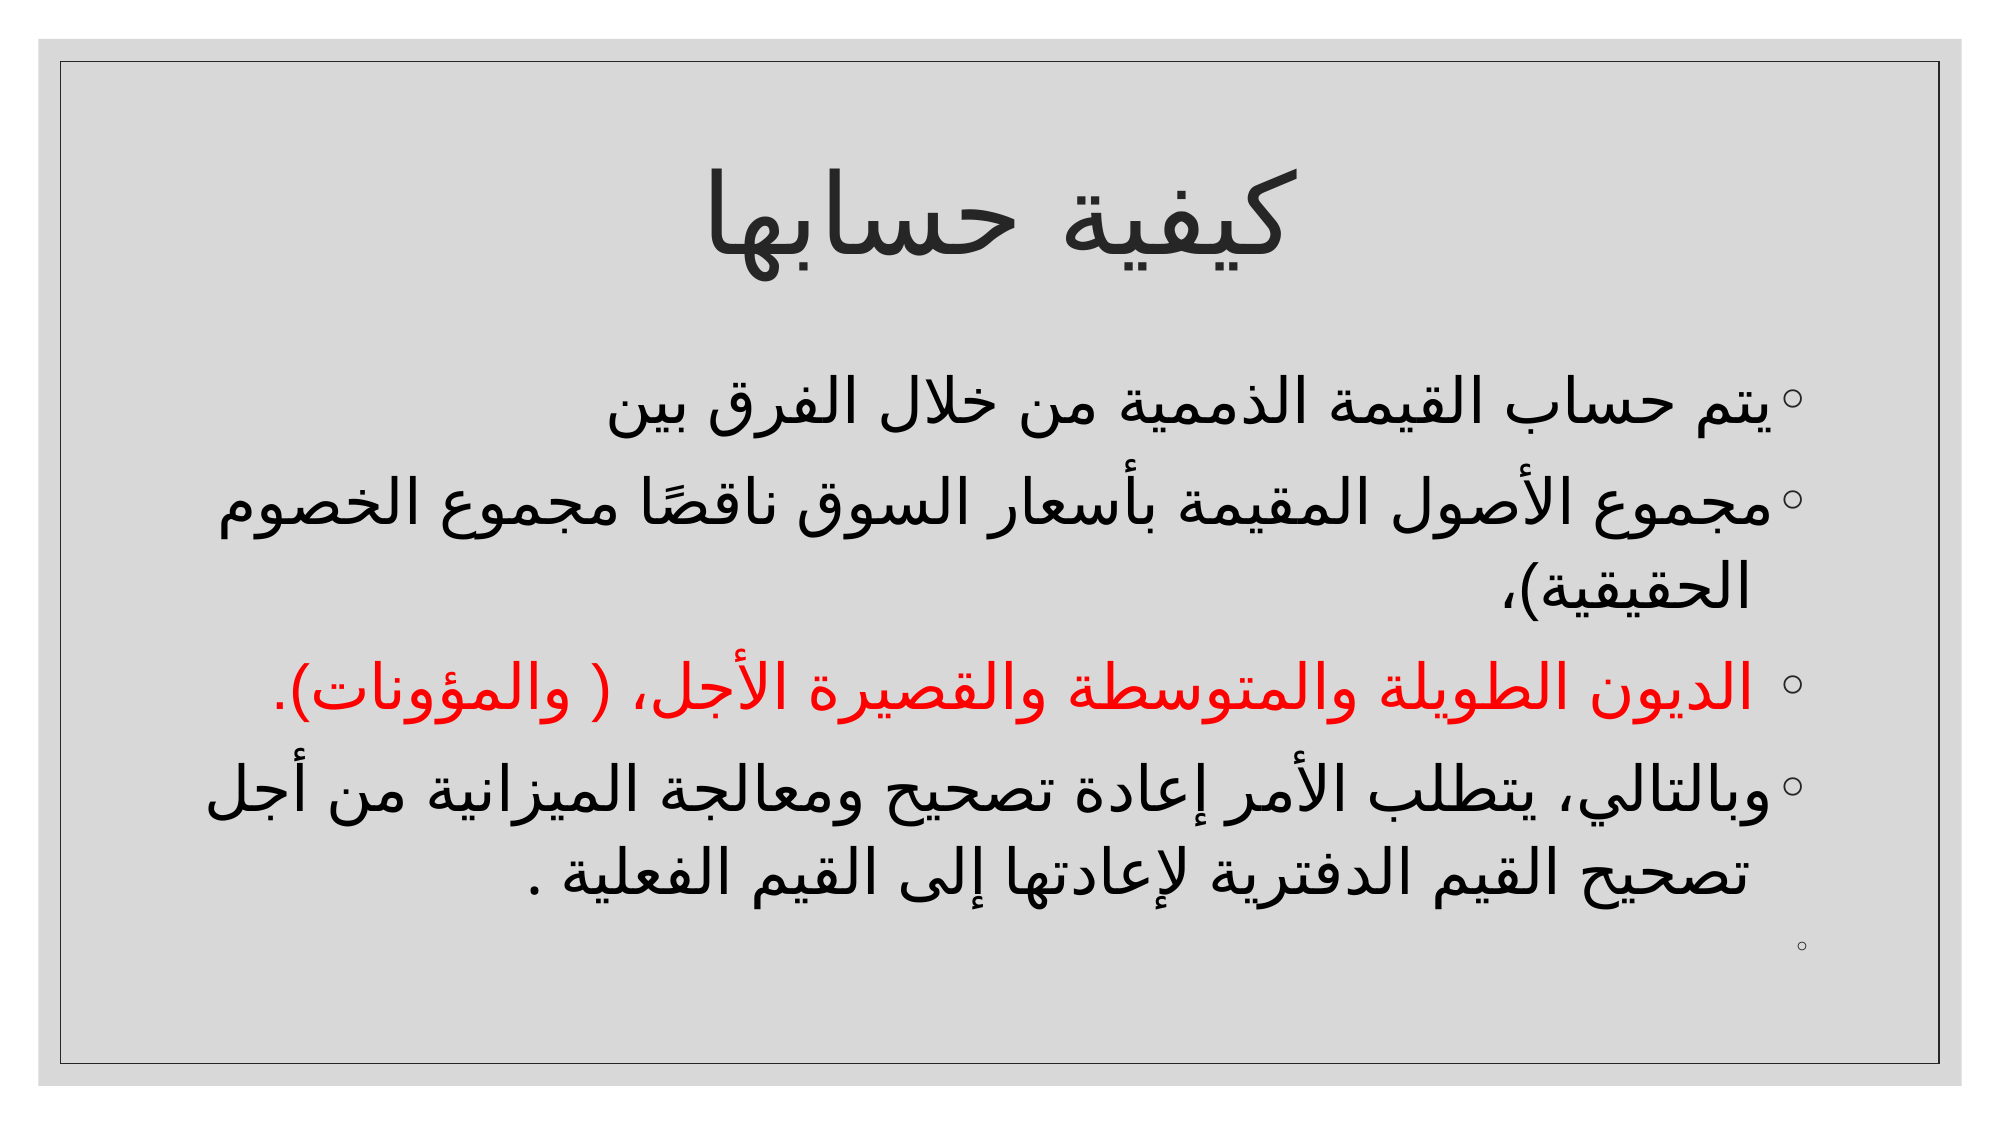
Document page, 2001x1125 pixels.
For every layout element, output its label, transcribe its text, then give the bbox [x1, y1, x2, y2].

title كيفية حسابها [174, 105, 1825, 331]
list يتم حساب القيمة الذممية من خلال الفرق بين مجموع الأصول المقيمة بأسعار السوق ناقصًا مجموع الخصوم الحقيقية)، الديون الطويلة والمتوسطة والقصيرة الأجل، ( والمؤونات). وبالتالي، يتطلب الأمر إعادة تصحيح ومعالجة الميزانية من أجل تصحيح القيم الدفترية لإعادتها إلى القيم الفعلية . [174, 345, 1825, 977]
